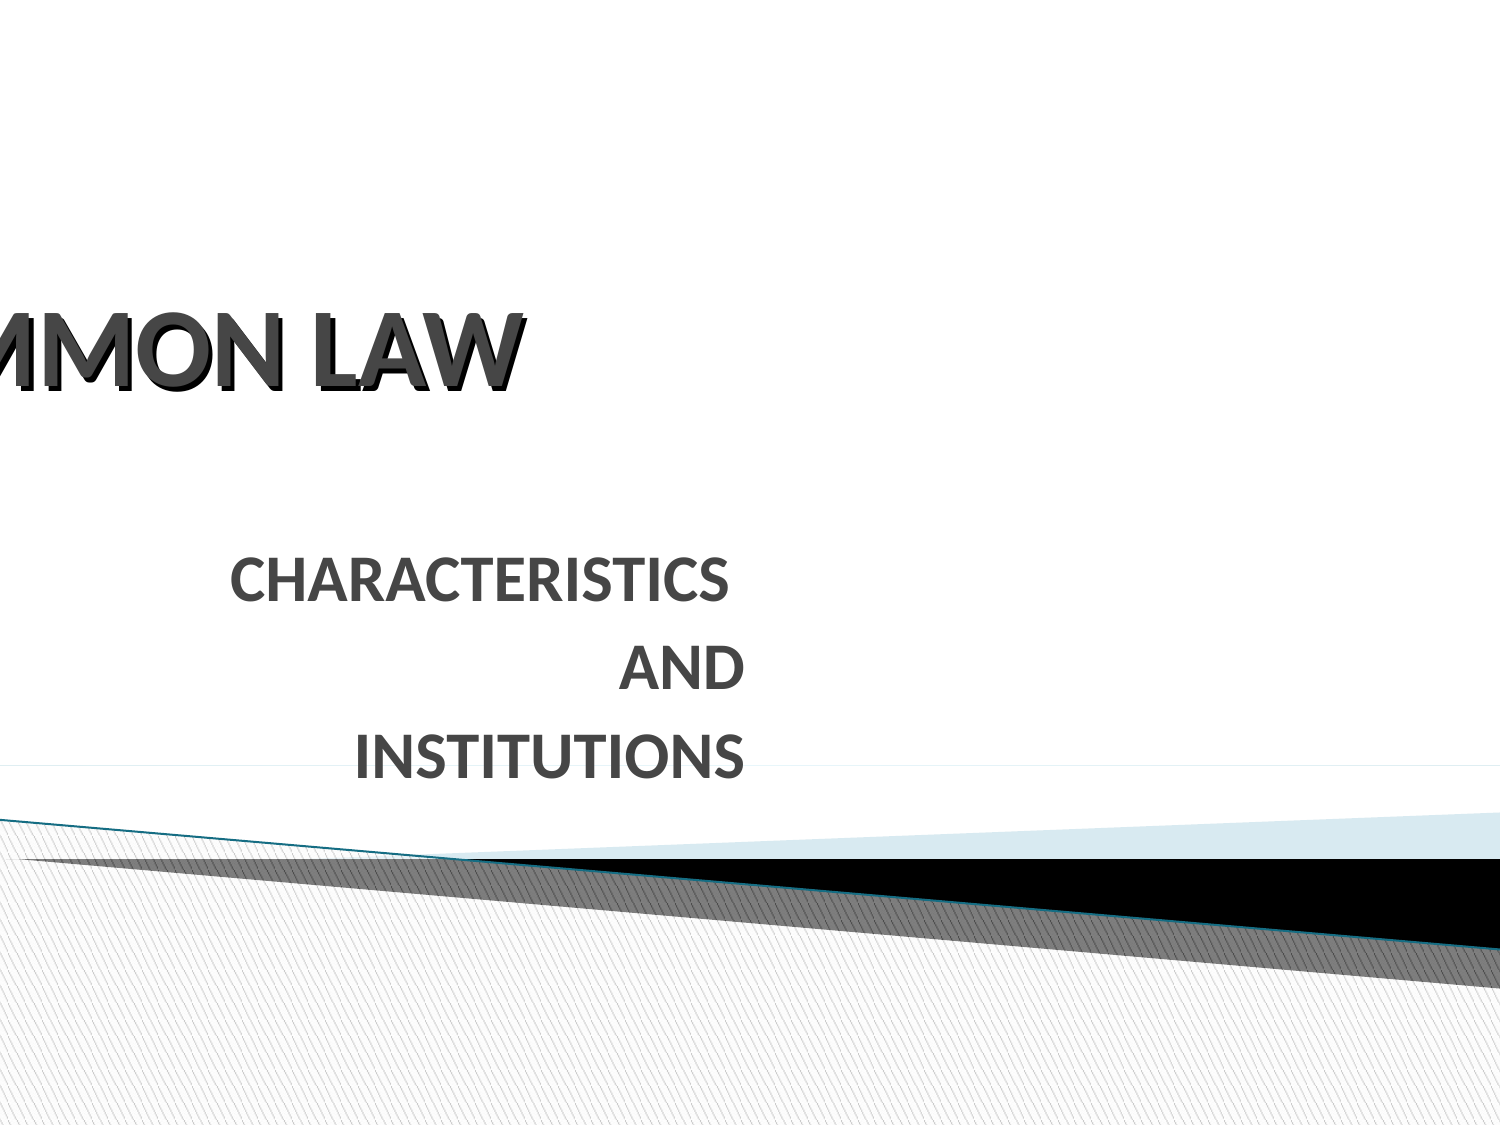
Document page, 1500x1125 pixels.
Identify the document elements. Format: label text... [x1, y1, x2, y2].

title COMMON LAW [0, 175, 1065, 417]
subtitle CHARACTERISTICS AND INSTITUTIONS [222, 527, 1273, 815]
